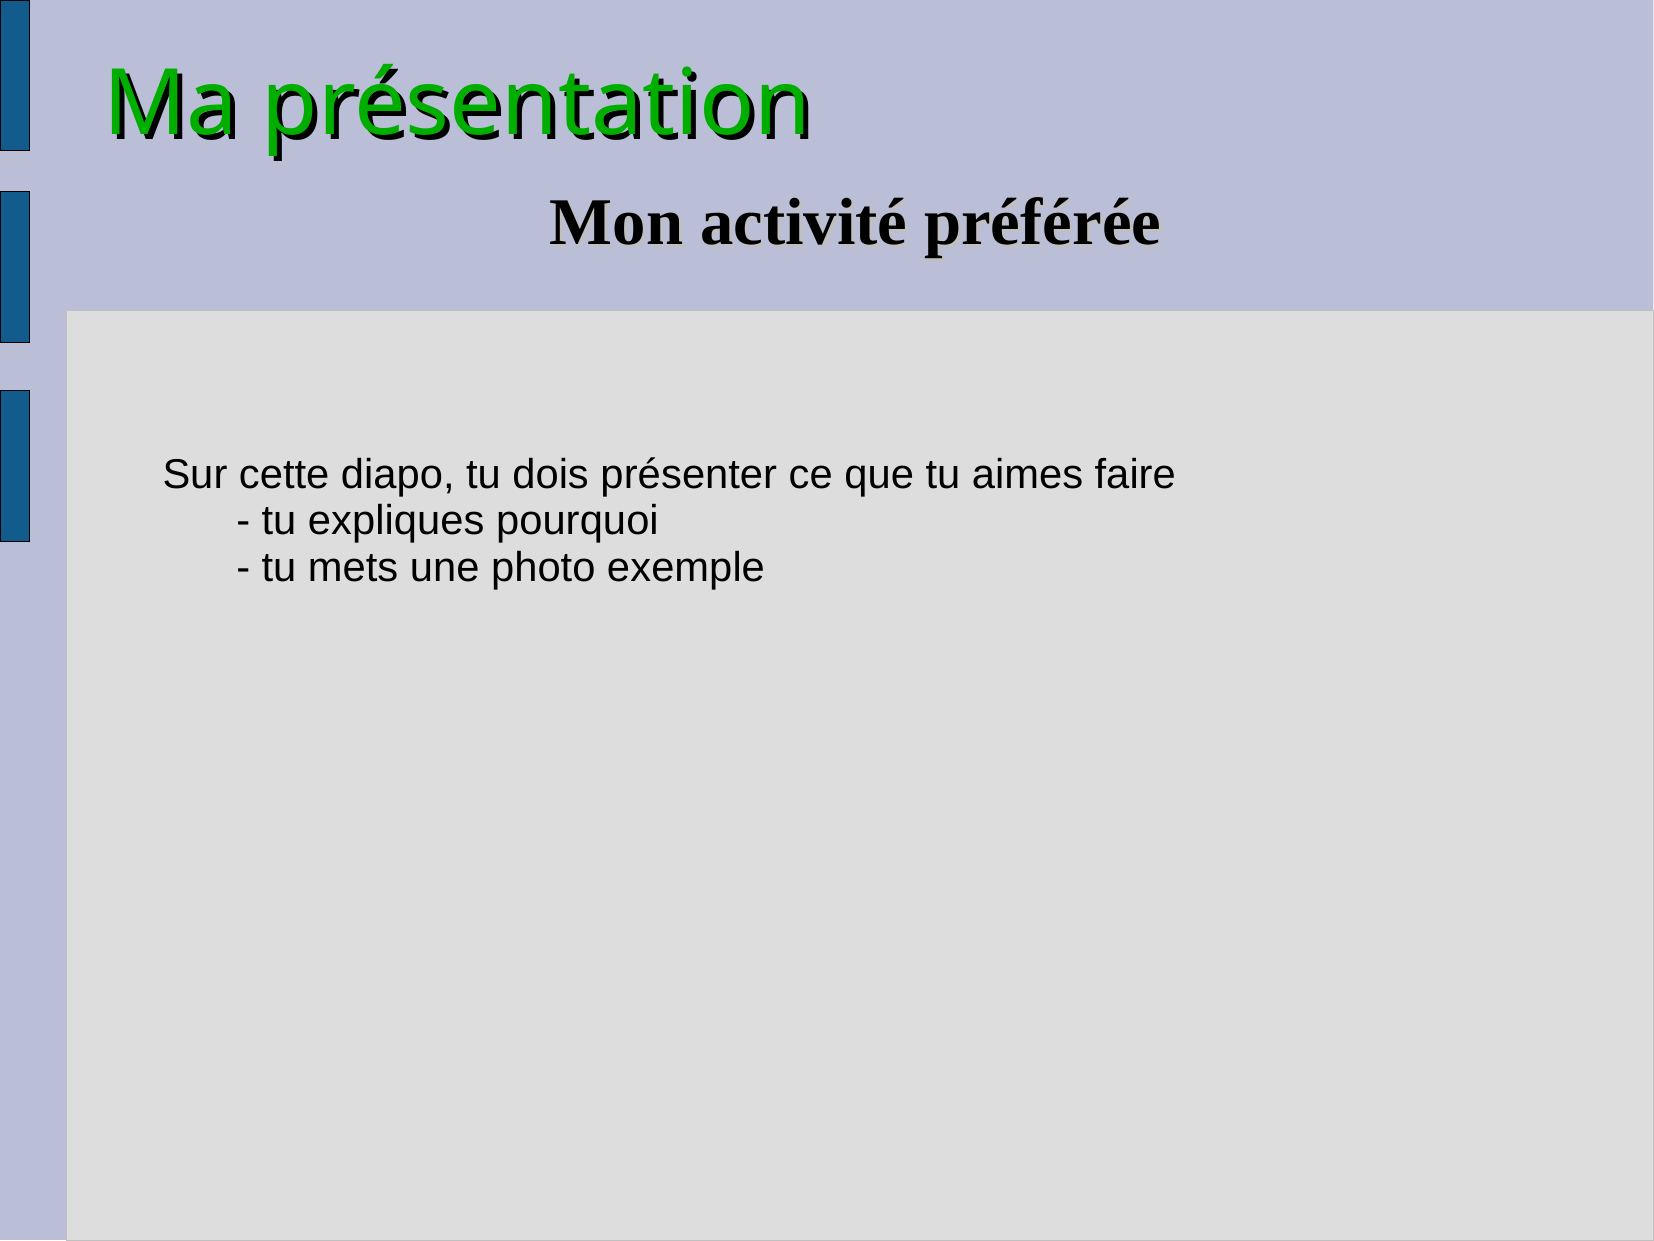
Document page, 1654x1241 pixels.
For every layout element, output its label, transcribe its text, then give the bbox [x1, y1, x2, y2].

text_box Mon activité préférée [324, 177, 1388, 267]
text_box Ma présentation [88, 29, 1595, 145]
text_box Sur cette diapo, tu dois présenter ce que tu aimes faire - tu expliques pourquoi - tu mets une photo exemple [147, 442, 1536, 645]
